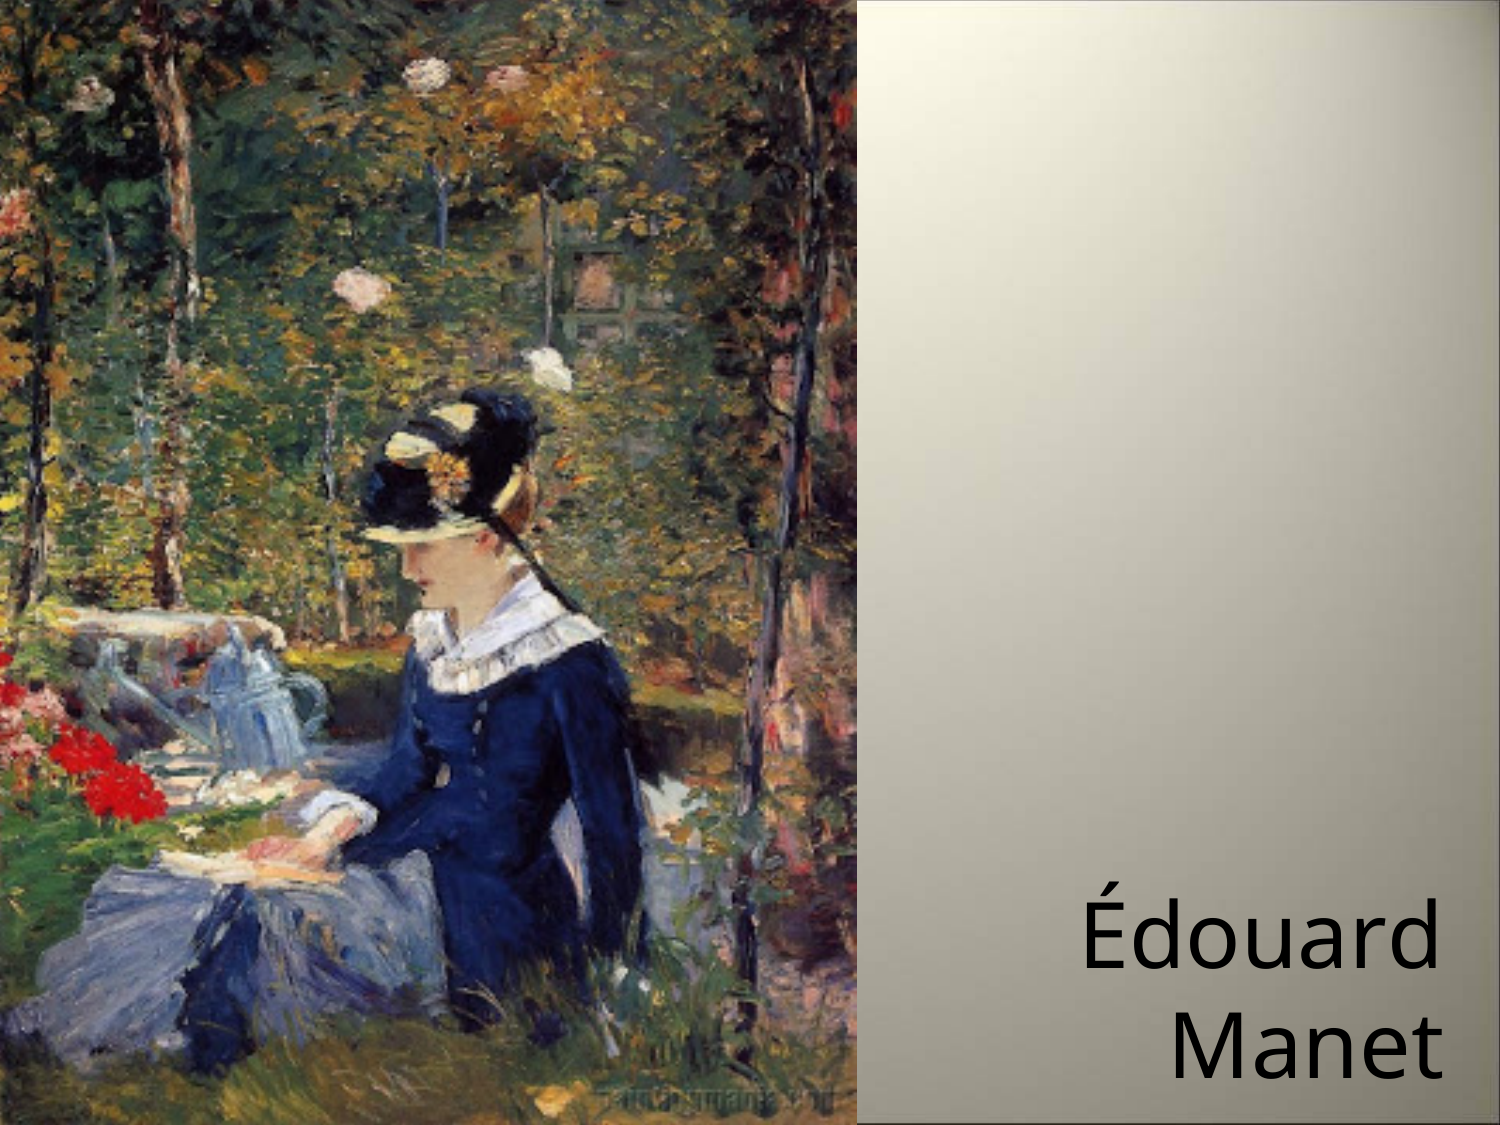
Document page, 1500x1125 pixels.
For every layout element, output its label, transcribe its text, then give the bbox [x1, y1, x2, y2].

text_box Édouard Manet [785, 869, 1459, 1105]
picture [0, 0, 1500, 1125]
